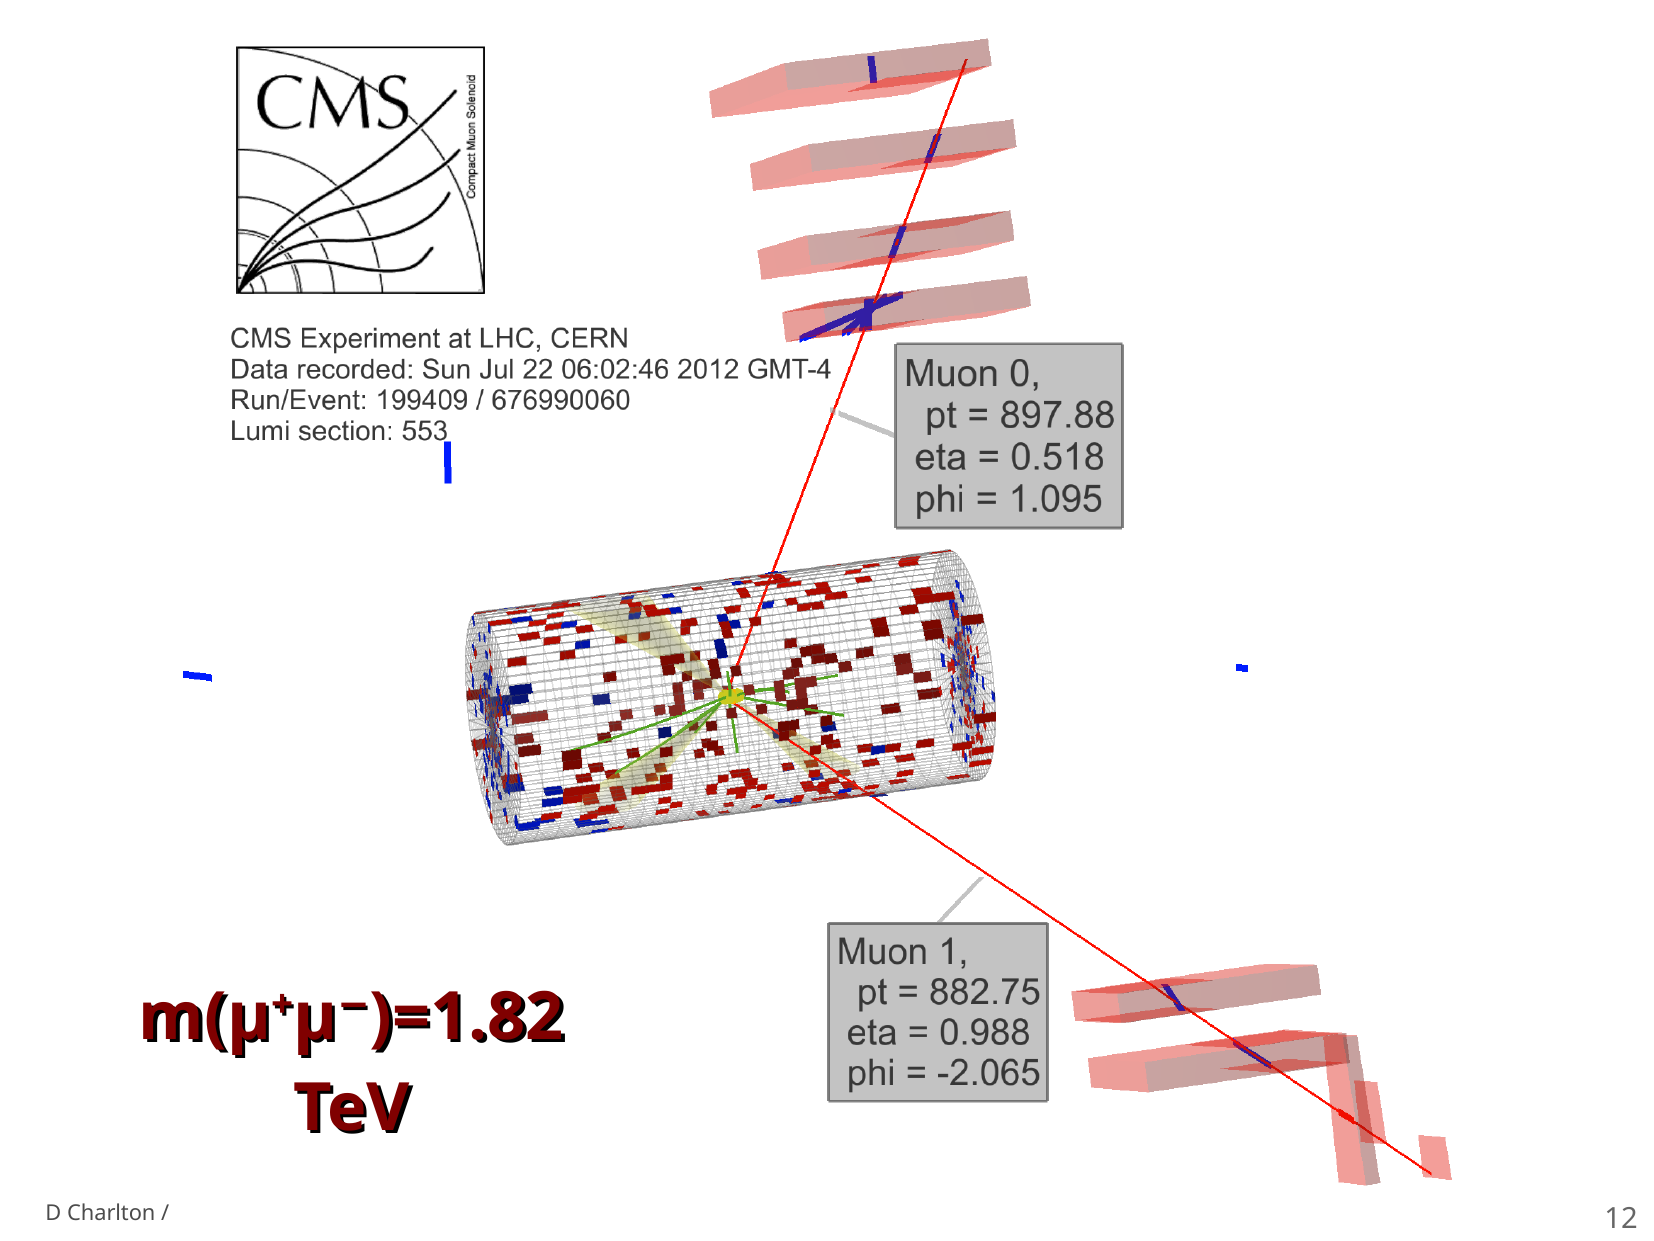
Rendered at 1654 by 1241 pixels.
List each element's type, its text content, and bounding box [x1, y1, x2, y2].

text_box m(μ+μ−)=1.82 TeV [66, 960, 637, 1055]
picture [172, 0, 1487, 1241]
